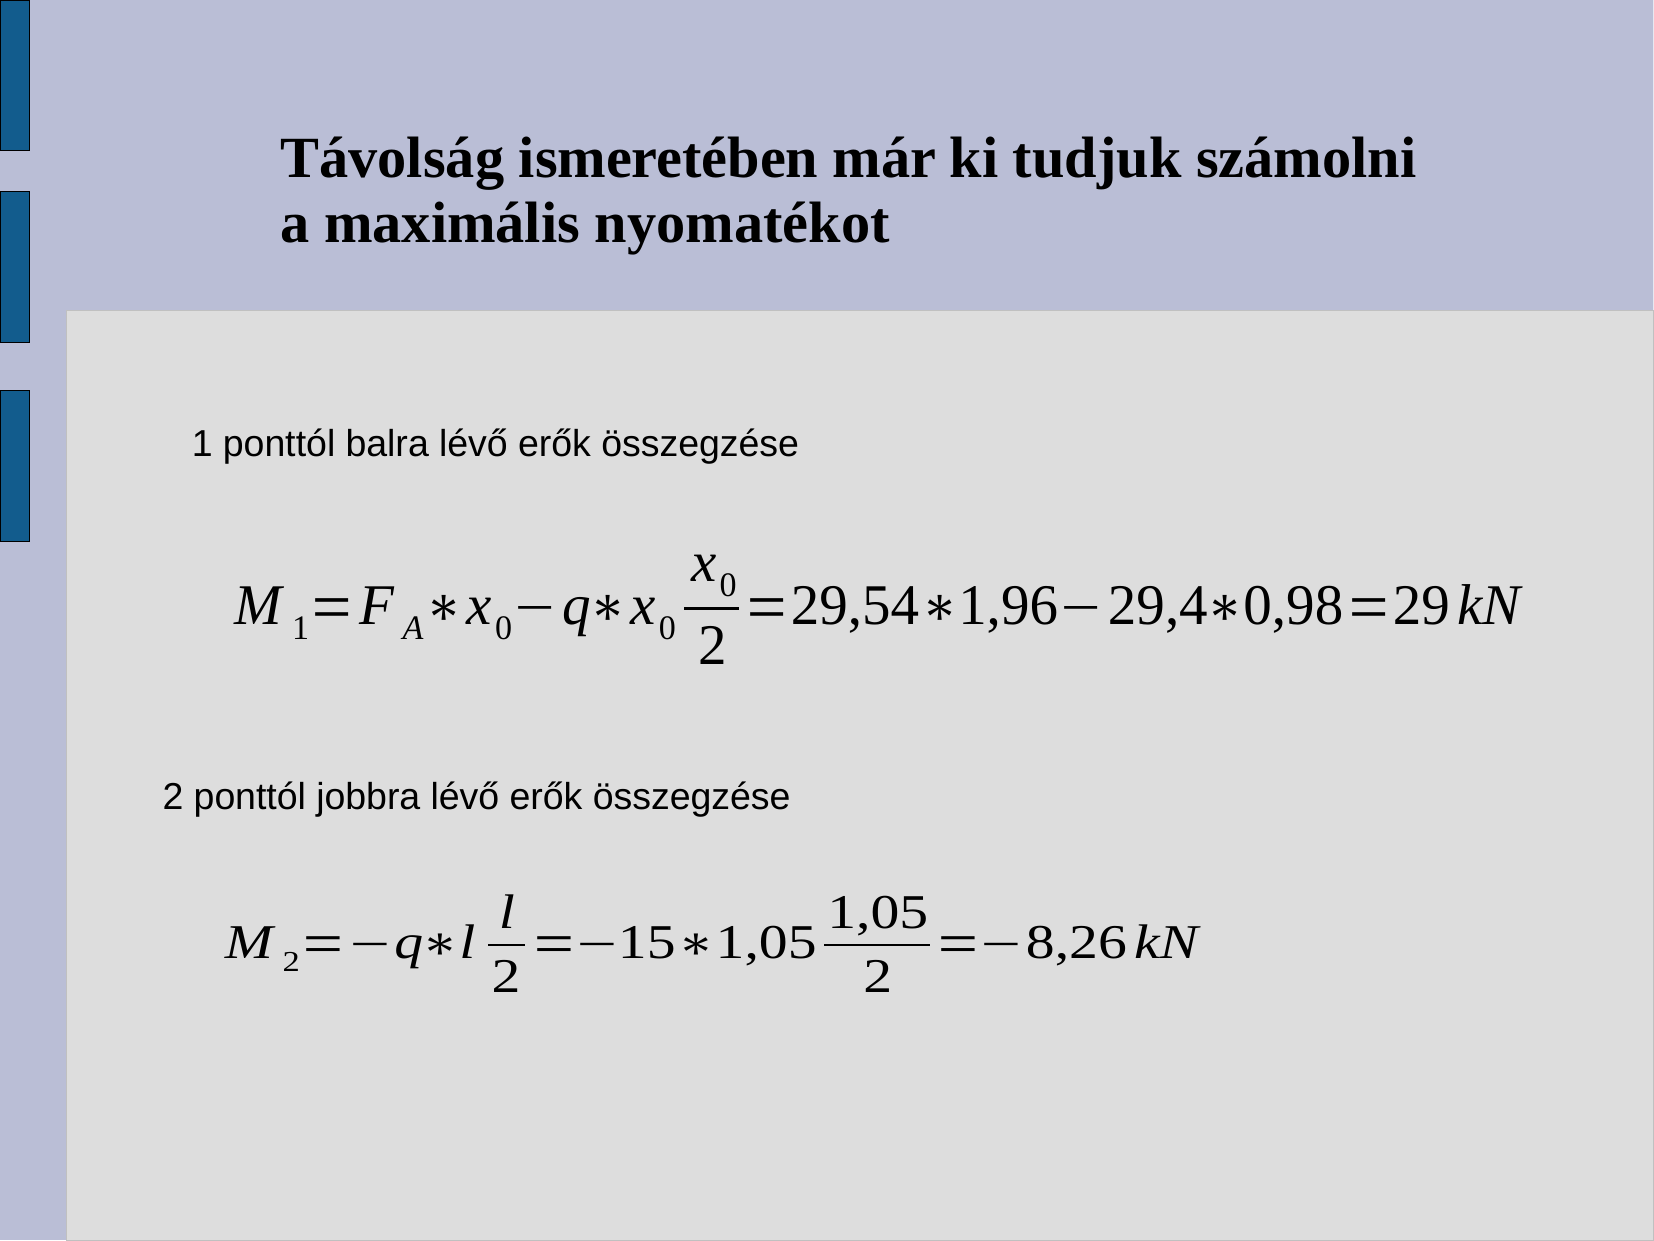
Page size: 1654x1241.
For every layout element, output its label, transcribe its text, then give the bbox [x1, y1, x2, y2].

chart [206, 885, 1211, 1004]
text_box 1 ponttól balra lévő erők összegzése [177, 415, 857, 473]
text_box 2 ponttól jobbra lévő erők összegzése [147, 767, 1093, 825]
chart [217, 531, 1536, 680]
text_box Távolság ismeretében már ki tudjuk számolni a maximális nyomatékot [265, 118, 1447, 265]
